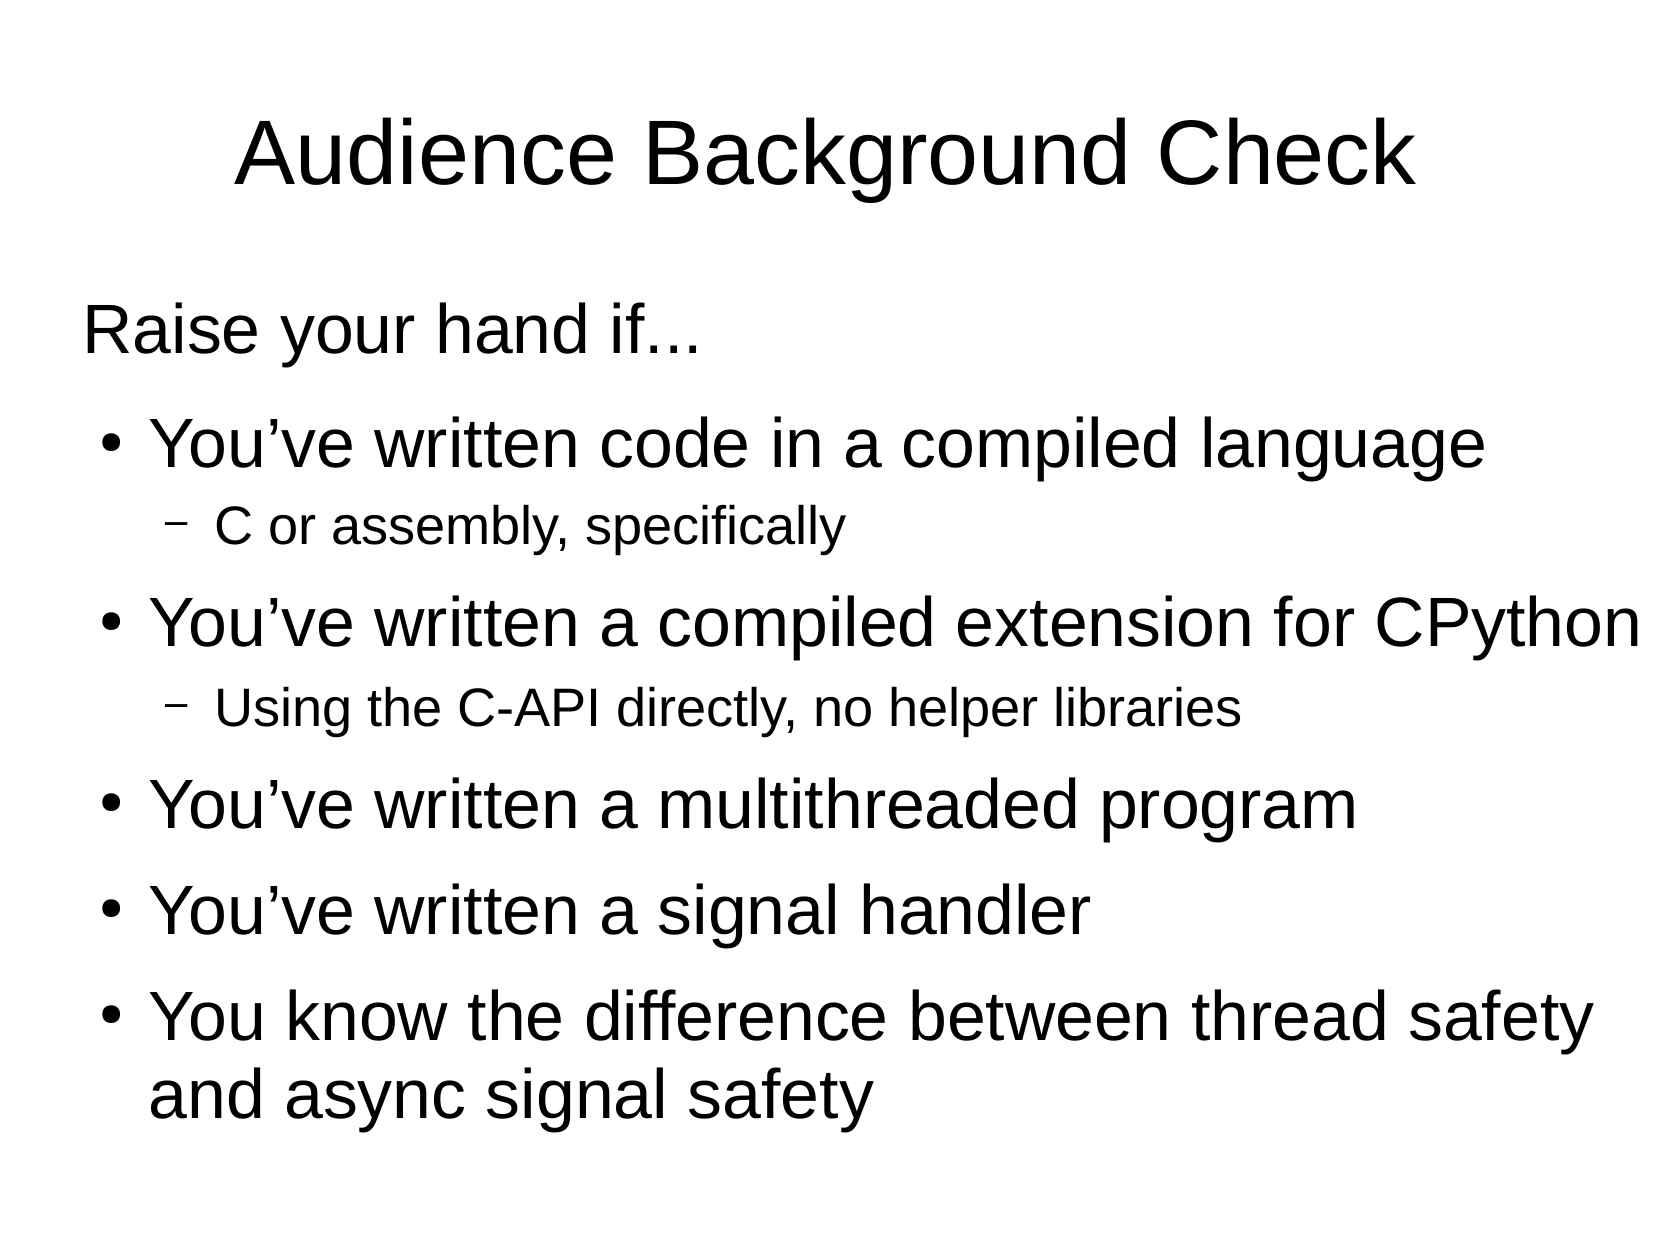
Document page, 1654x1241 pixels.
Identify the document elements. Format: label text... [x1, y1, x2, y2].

title Audience Background Check [82, 49, 1571, 257]
list Raise your hand if... You’ve written code in a compiled language C or assembly, specifically You’ve written a compiled extension for CPython Using the C-API directly, no helper libraries You’ve written a multithreaded program You’ve written a signal handler You know the difference between thread safety and async signal safety [82, 290, 1654, 1201]
